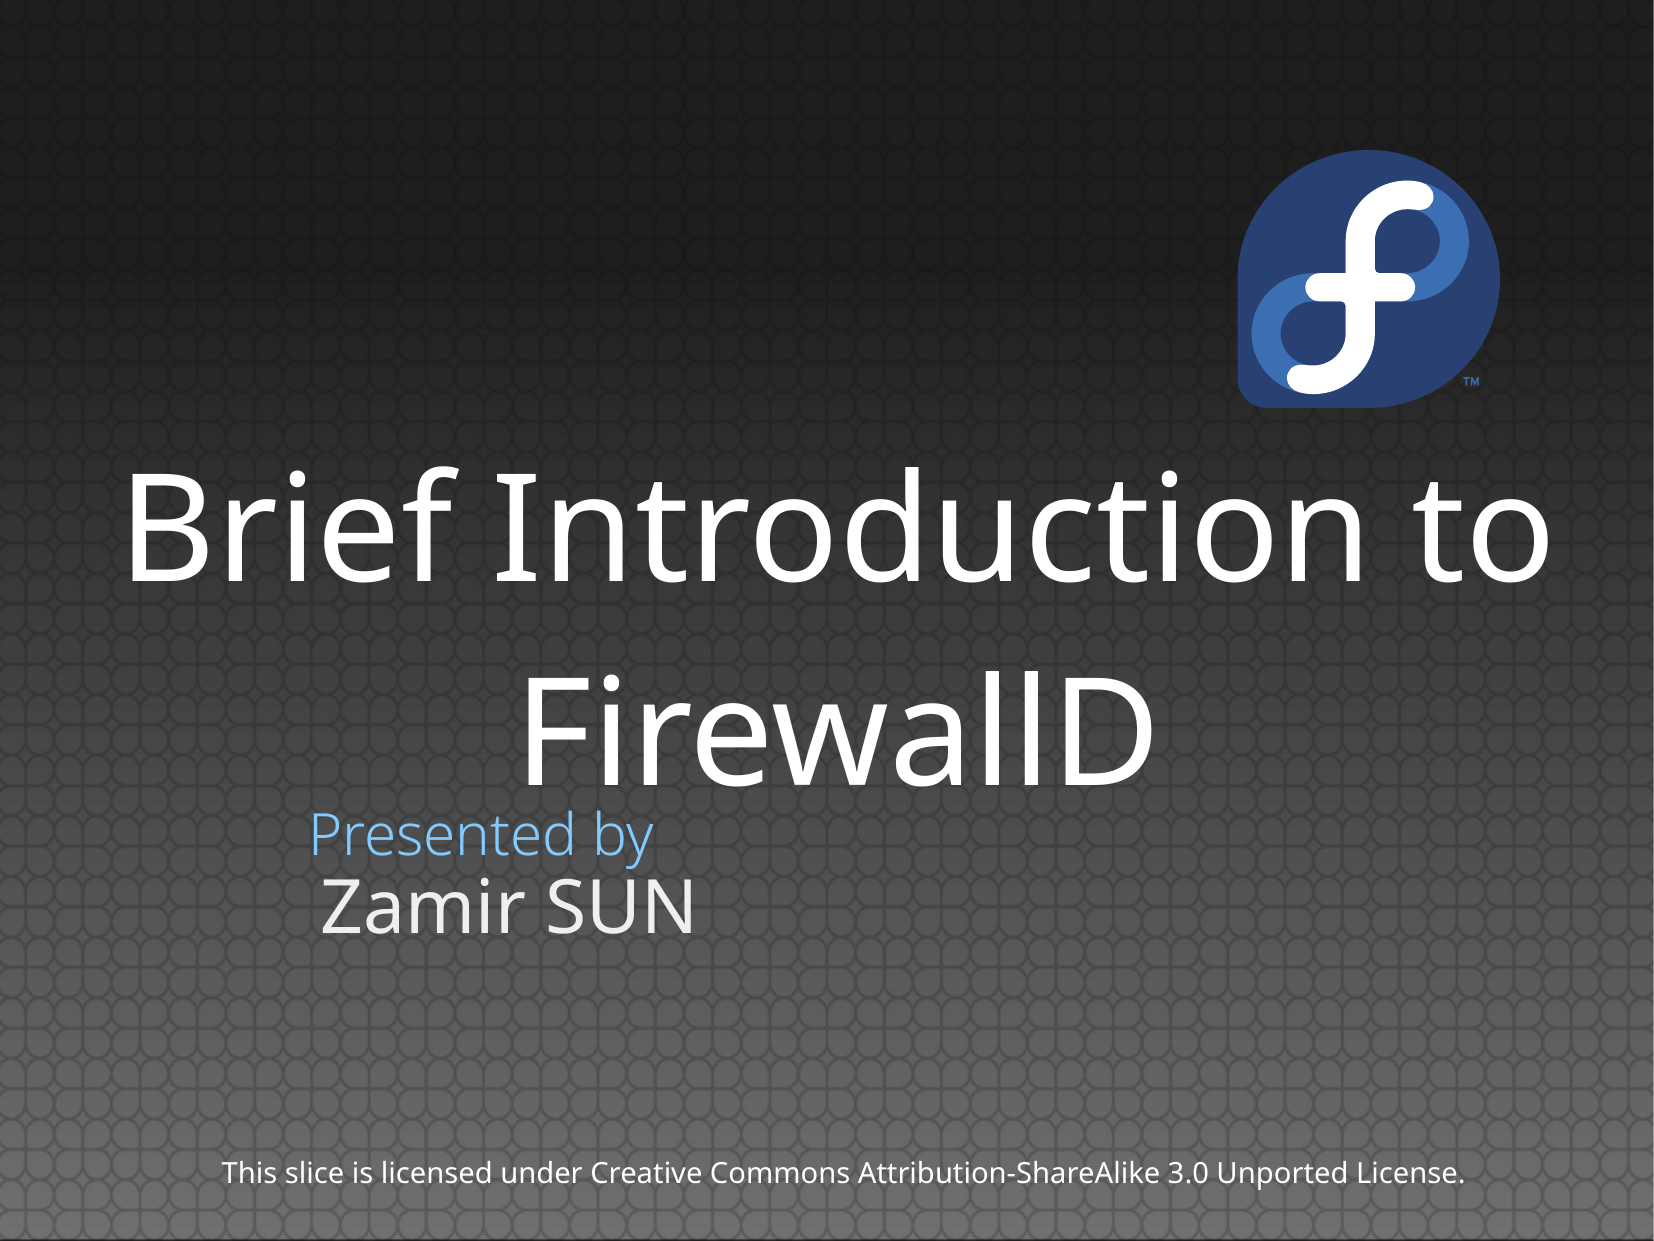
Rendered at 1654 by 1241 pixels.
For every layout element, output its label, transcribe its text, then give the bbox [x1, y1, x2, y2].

text_box Presented by [293, 785, 694, 860]
text_box Zamir SUN [305, 846, 1057, 938]
picture [0, 0, 1654, 1241]
text_box Brief Introduction to FirewallD [81, 413, 1595, 734]
text_box This slice is licensed under Creative Commons Attribution-ShareAlike 3.0 Unported License. [229, 1144, 1459, 1229]
